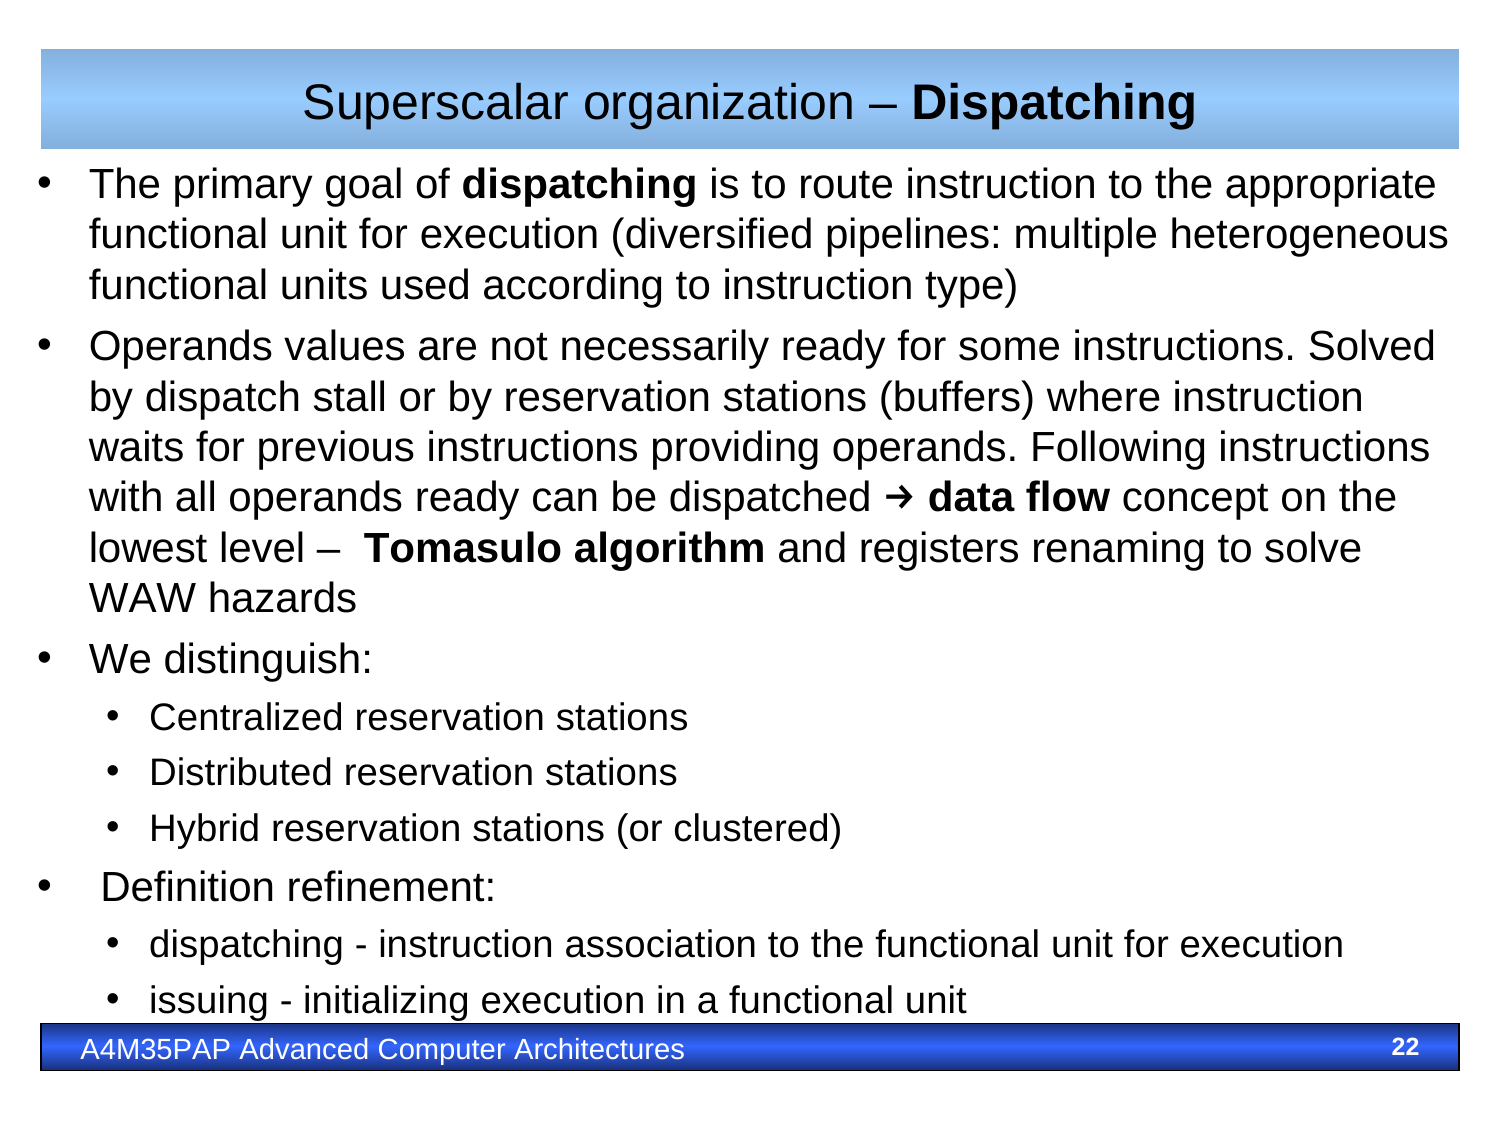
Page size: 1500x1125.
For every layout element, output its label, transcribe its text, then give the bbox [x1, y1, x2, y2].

title Superscalar organization – Dispatching [41, 49, 1459, 148]
list The primary goal of dispatching is to route instruction to the appropriate functional unit for execution (diversiﬁed pipelines: multiple heterogeneous functional units used according to instruction type) Operands values are not necessarily ready for some instructions. Solved by dispatch stall or by reservation stations (buffers) where instruction waits for previous instructions providing operands. Following instructions with all operands ready can be dispatched → data flow concept on the lowest level – Tomasulo algorithm and registers renaming to solve WAW hazards We distinguish: Centralized reservation stations Distributed reservation stations Hybrid reservation stations (or clustered) Definition refinement: dispatching - instruction association to the functional unit for execution issuing - initializing execution in a functional unit [22, 148, 1481, 1032]
